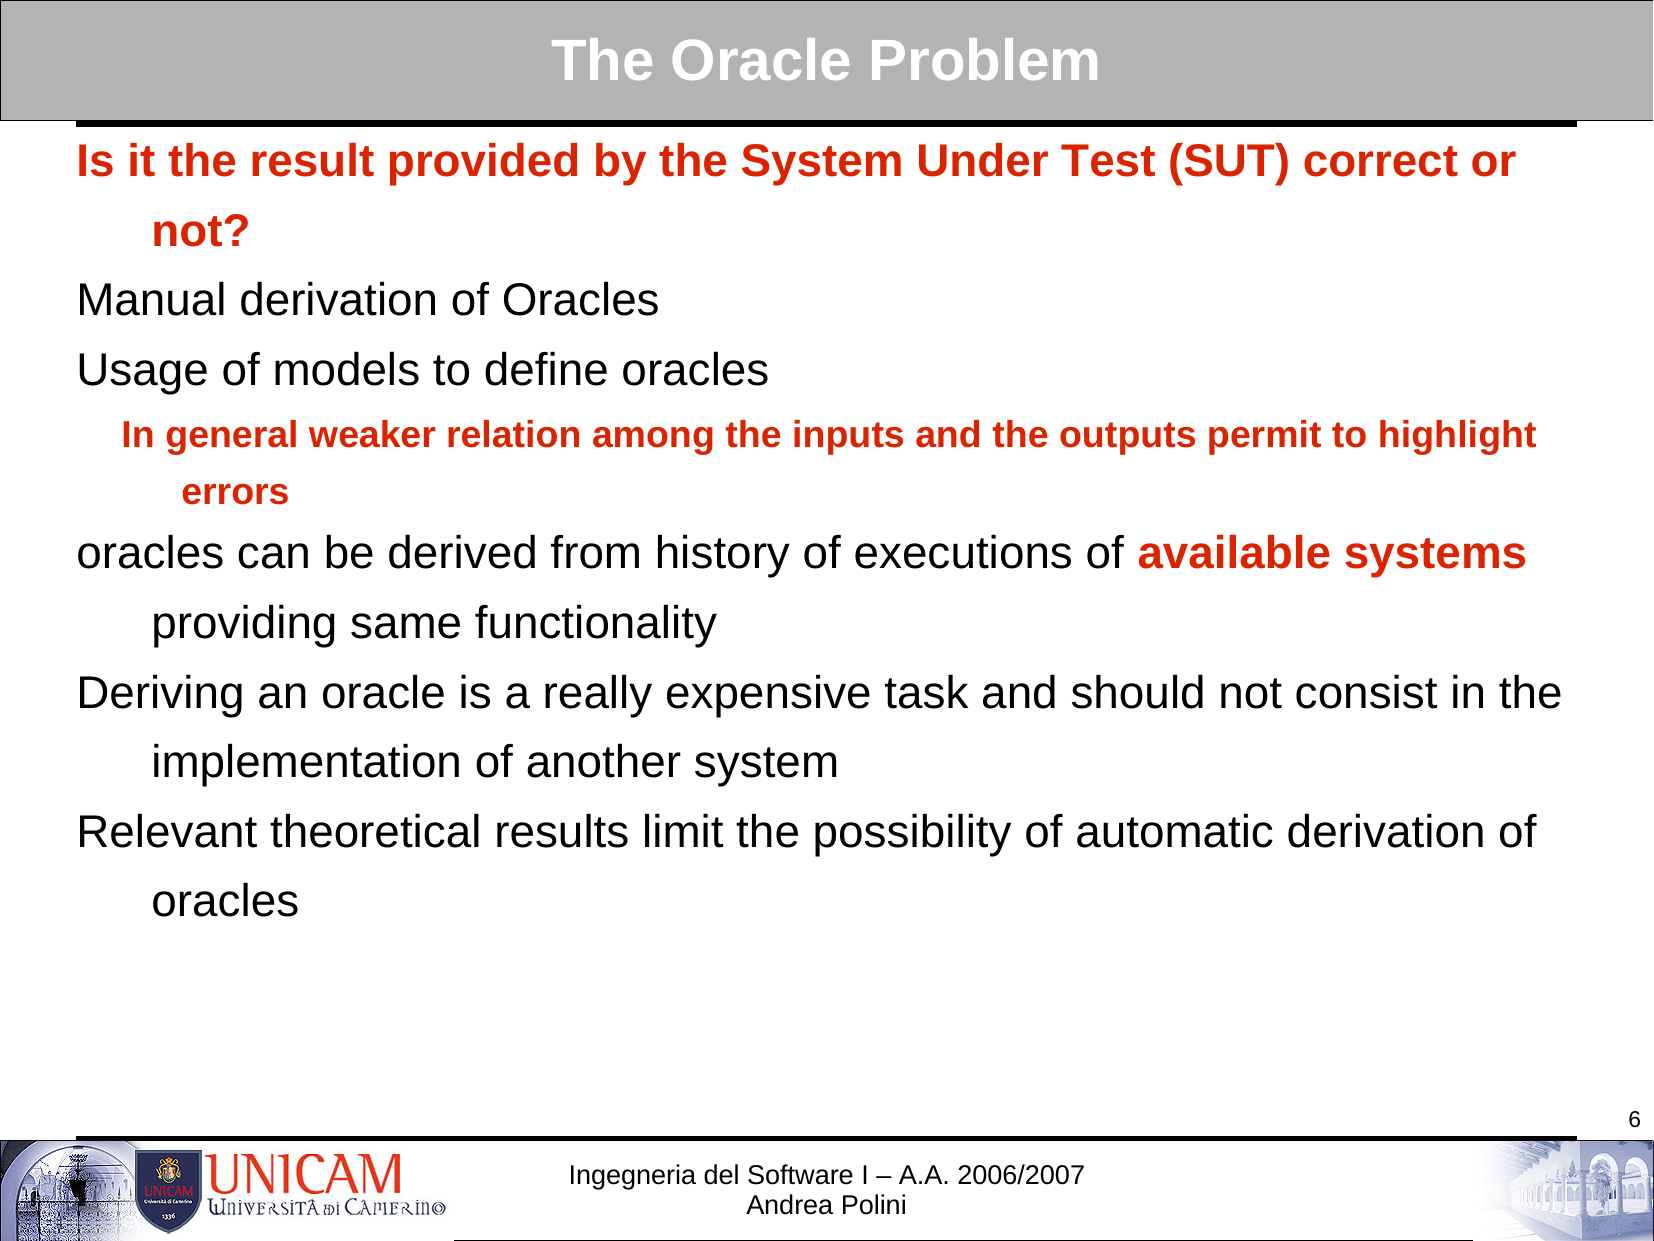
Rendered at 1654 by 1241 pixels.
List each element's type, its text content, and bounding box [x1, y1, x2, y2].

picture [1473, 1141, 1654, 1241]
title The Oracle Problem [0, 0, 1653, 121]
list Is it the result provided by the System Under Test (SUT) correct or not? Manual derivation of Oracles Usage of models to define oracles In general weaker relation among the inputs and the outputs permit to highlight errors oracles can be derived from history of executions of available systems providing same functionality Deriving an oracle is a really expensive task and should not consist in the implementation of another system Relevant theoretical results limit the possibility of automatic derivation of oracles [76, 135, 1577, 1147]
picture [0, 1141, 454, 1241]
